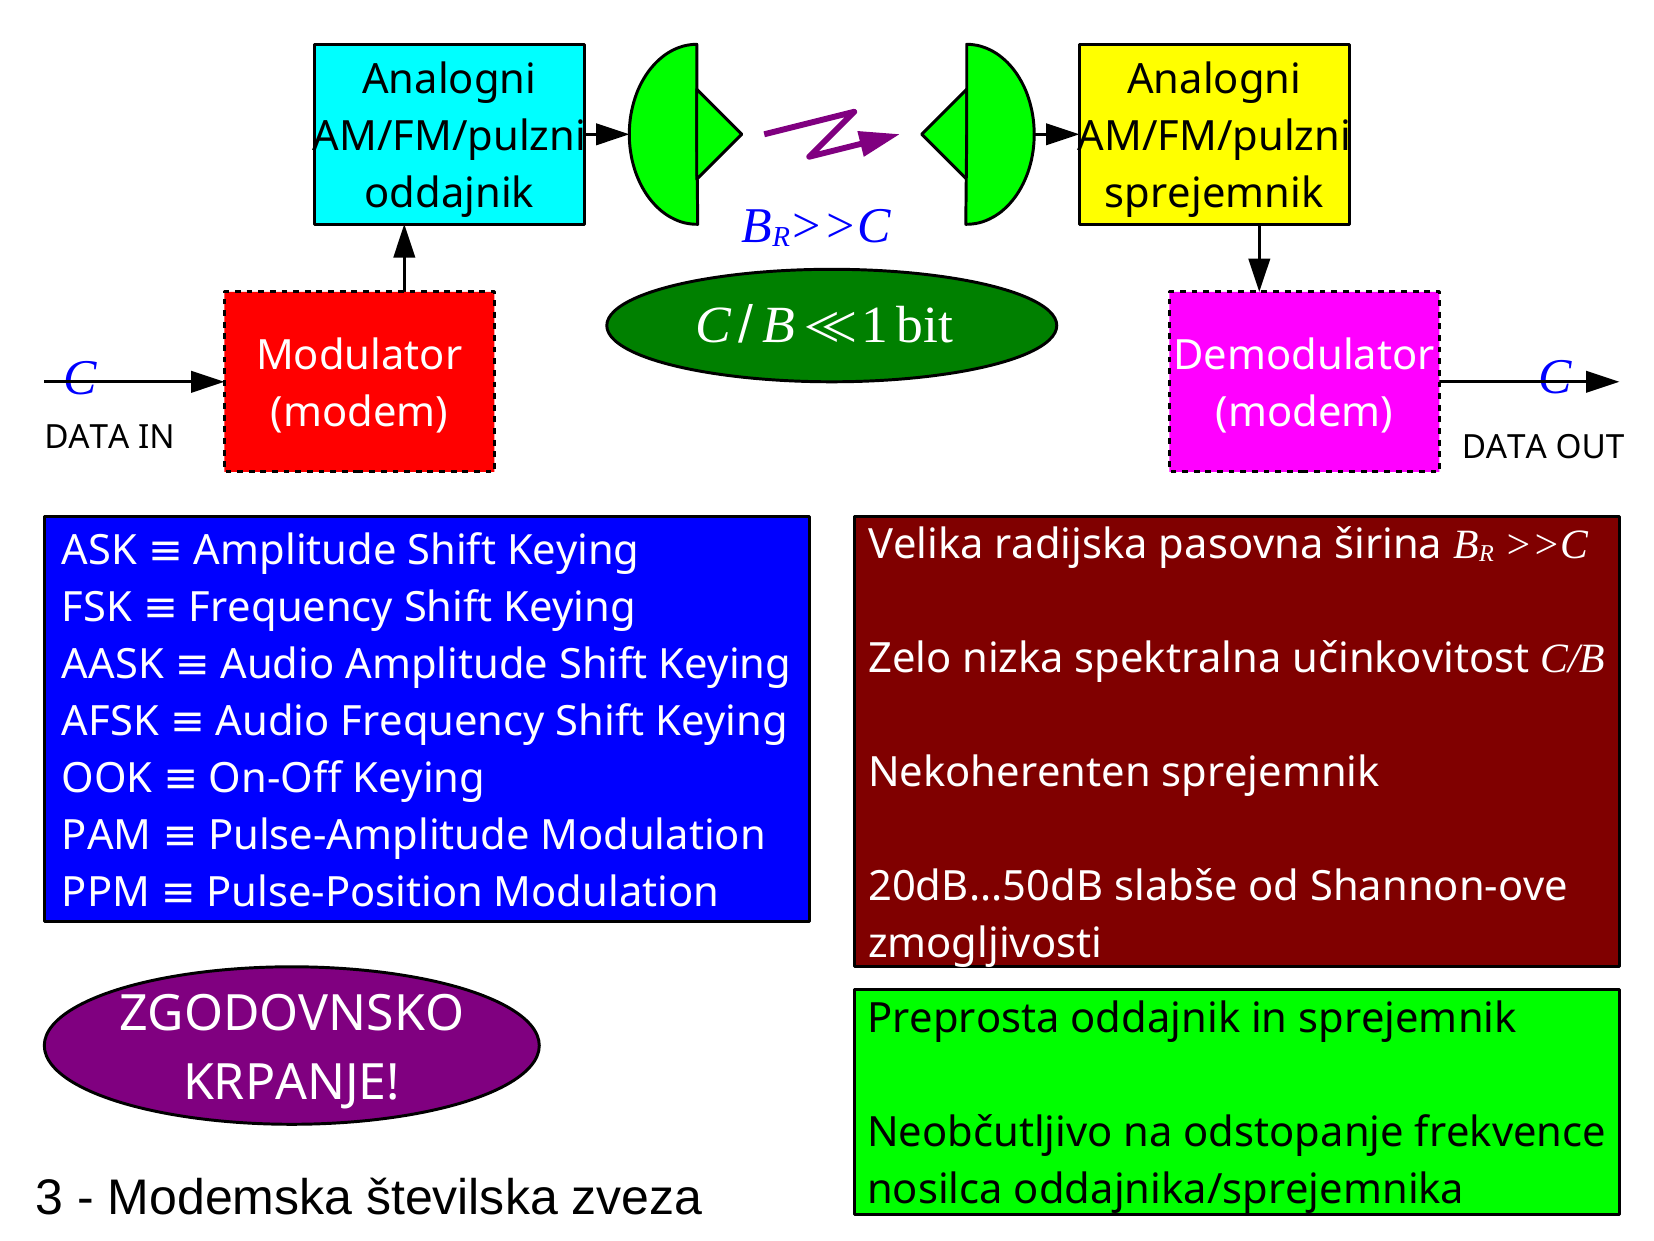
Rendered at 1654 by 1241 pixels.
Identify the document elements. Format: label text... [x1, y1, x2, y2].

text_box Analogni AM/FM/pulzni sprejemnik [1079, 44, 1350, 225]
text_box Velika radijska pasovna širina BR >>C Zelo nizka spektralna učinkovitost C/B Nekoherenten sprejemnik 20dB...50dB slabše od Shannon-ove zmogljivosti [854, 516, 1620, 967]
text_box C [1538, 383, 1584, 394]
text_box Analogni AM/FM/pulzni oddajnik [314, 44, 585, 225]
text_box BR>>C [741, 169, 902, 247]
chart [682, 295, 969, 356]
text_box C [1538, 321, 1584, 380]
text_box C [63, 383, 109, 390]
text_box ZGODOVNSKO KRPANJE! [44, 966, 540, 1125]
text_box DATA IN [44, 390, 188, 430]
text_box [606, 269, 1057, 382]
text_box Preprosta oddajnik in sprejemnik Neobčutljivo na odstopanje frekvence nosilca oddajnika/sprejemnika [854, 989, 1620, 1215]
text_box Modulator (modem) [224, 291, 495, 472]
text_box [921, 44, 1035, 225]
text_box Demodulator (modem) [1169, 291, 1440, 472]
text_box C [63, 322, 109, 380]
text_box [629, 44, 742, 225]
text_box ASK ≡ Amplitude Shift Keying FSK ≡ Frequency Shift Keying AASK ≡ Audio Amplitude Shift Keying AFSK ≡ Audio Frequency Shift Keying OOK ≡ On-Off Keying PAM ≡ Pulse-Amplitude Modulation PPM ≡ Pulse-Position Modulation [44, 516, 810, 922]
text_box 3 - Modemska številska zveza [35, 1169, 794, 1227]
text_box DATA OUT [1461, 400, 1642, 439]
